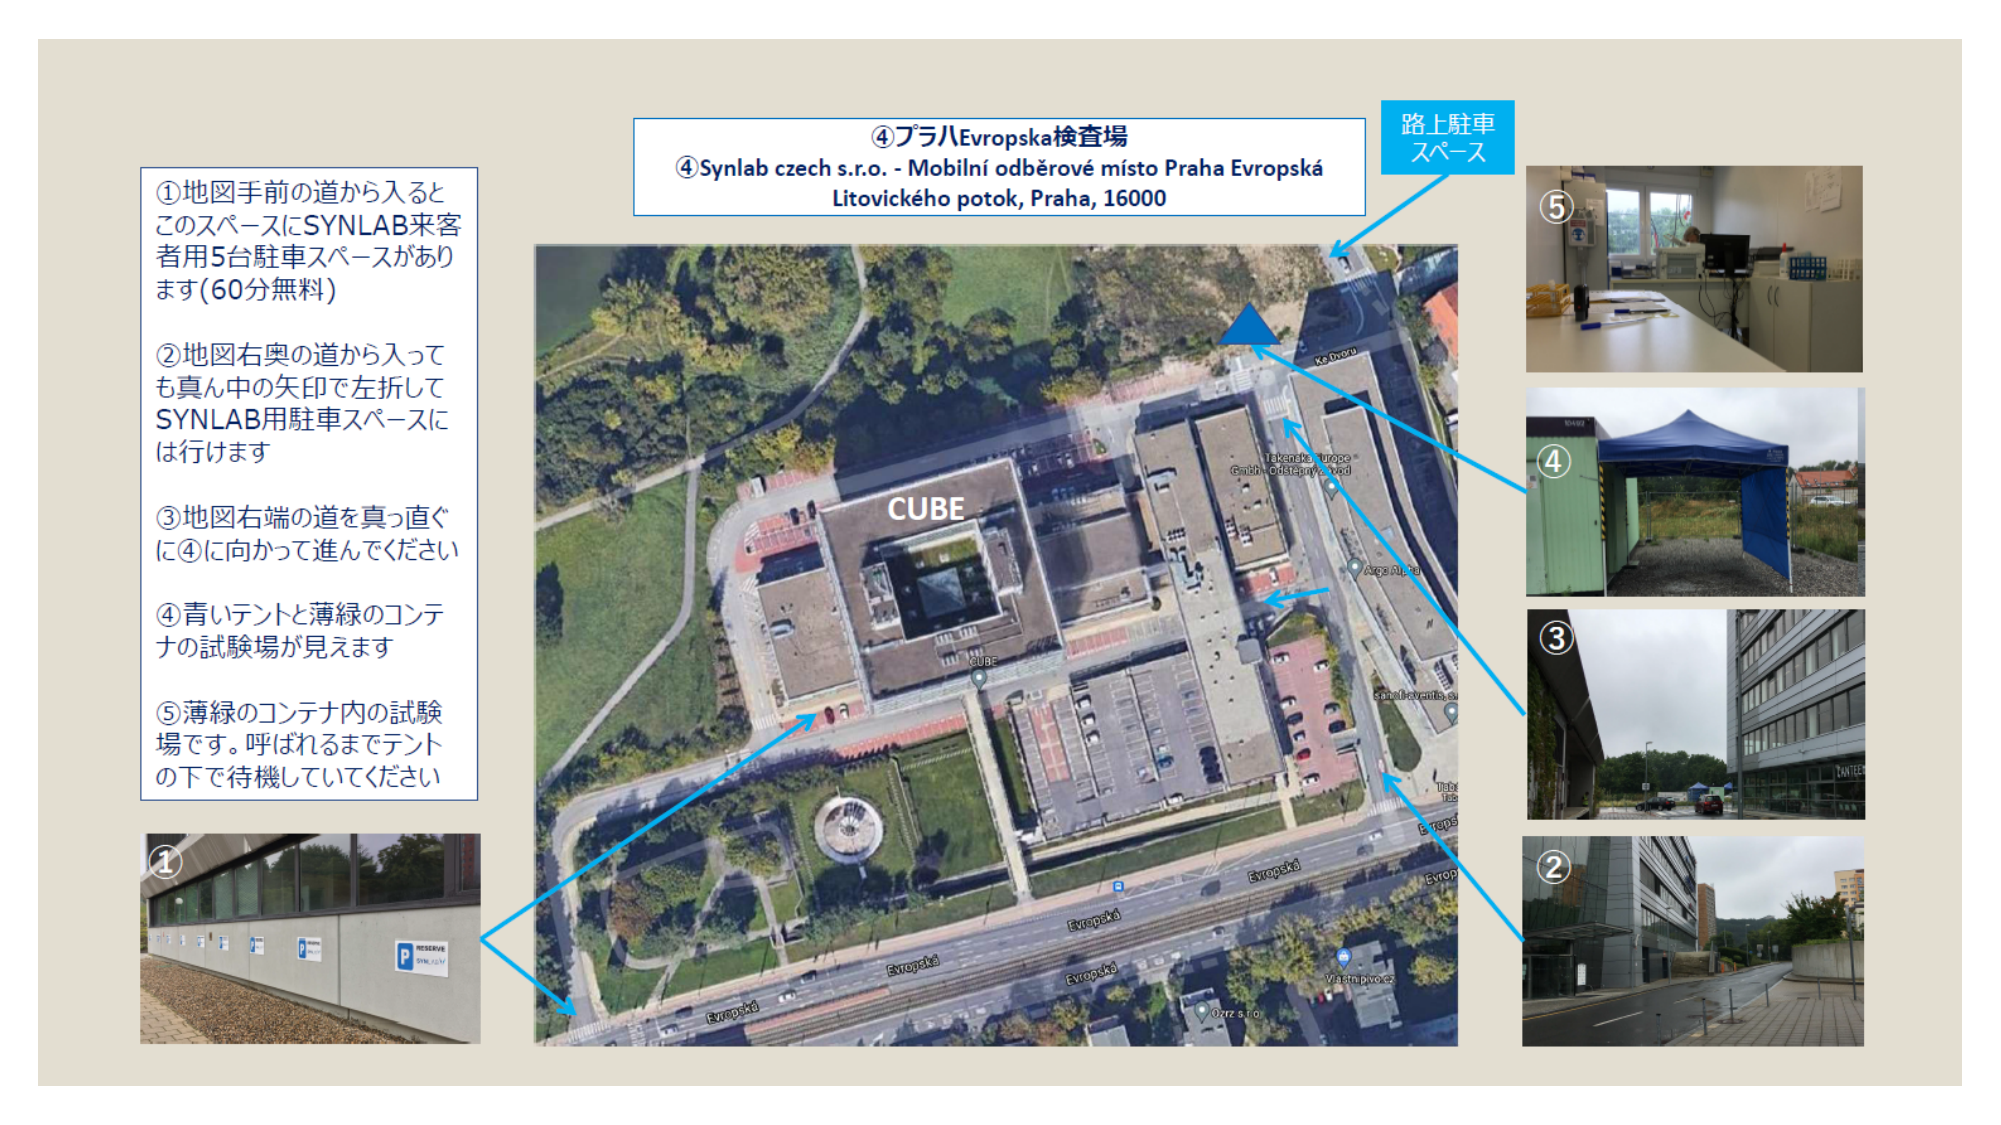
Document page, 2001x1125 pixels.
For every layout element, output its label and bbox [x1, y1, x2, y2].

picture [106, 95, 1883, 1057]
